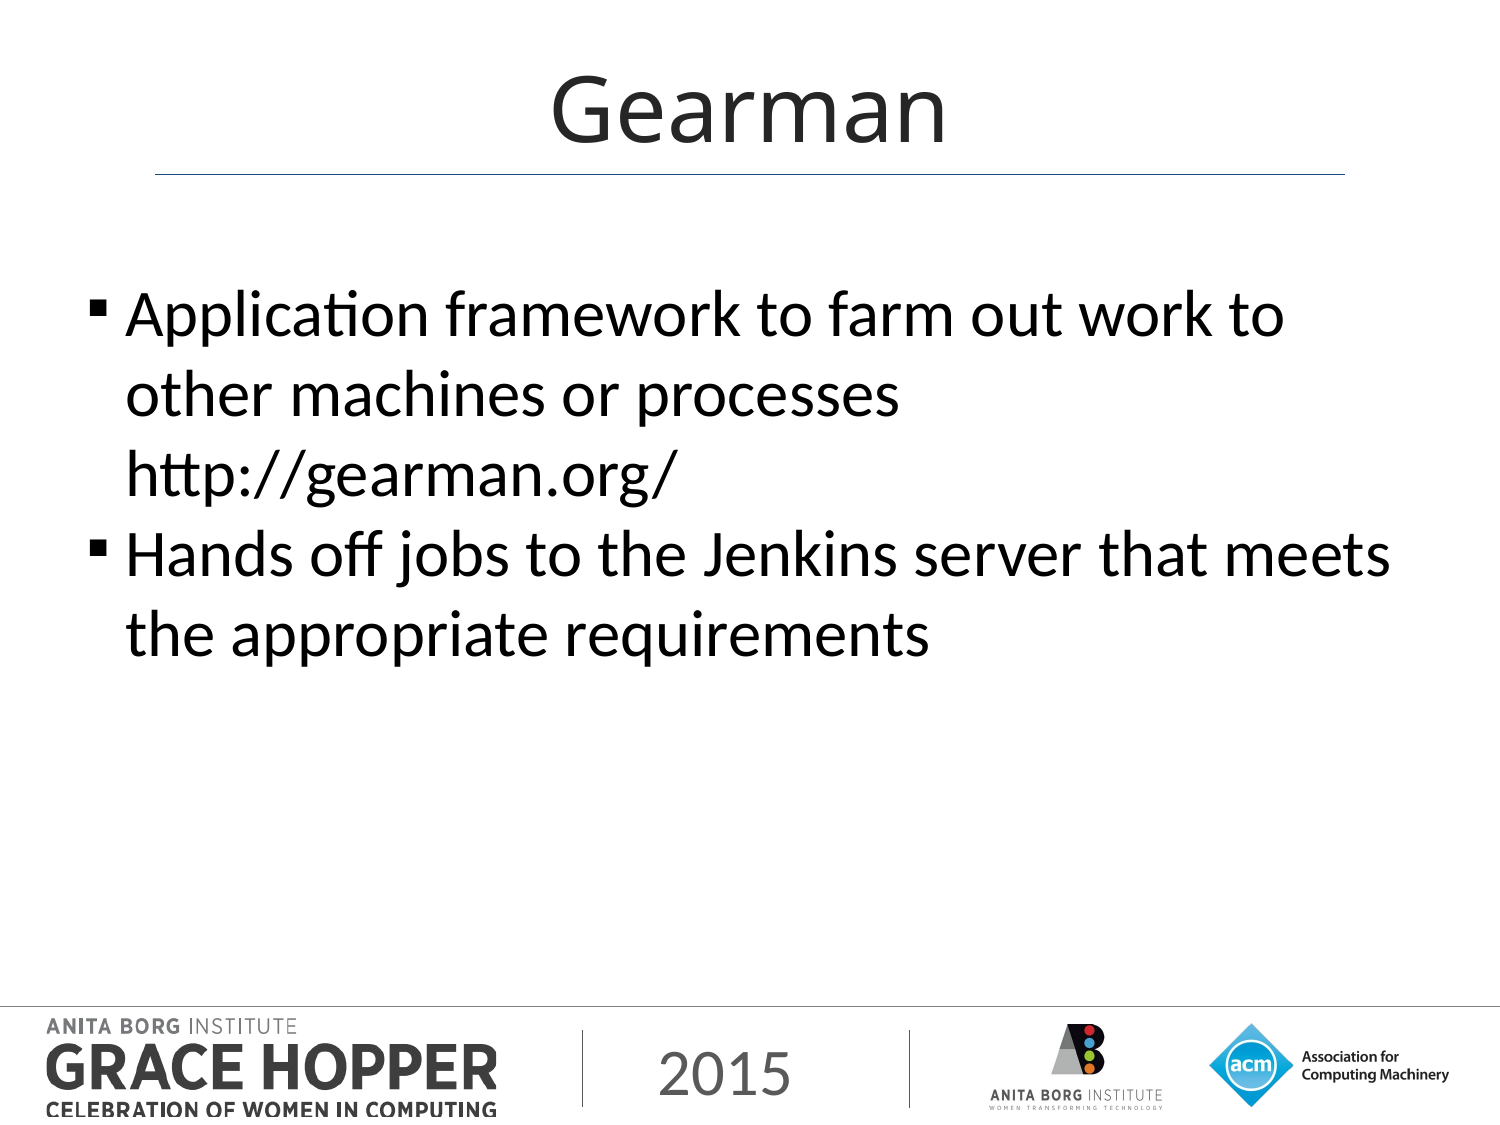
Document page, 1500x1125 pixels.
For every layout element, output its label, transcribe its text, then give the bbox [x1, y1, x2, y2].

picture [1209, 1023, 1449, 1107]
picture [989, 1024, 1162, 1110]
text_box Application framework to farm out work to other machines or processes http://gearman.org/ Hands off jobs to the Jenkins server that meets the appropriate requirements [74, 262, 1425, 1005]
text_box Gearman [74, 19, 1425, 191]
